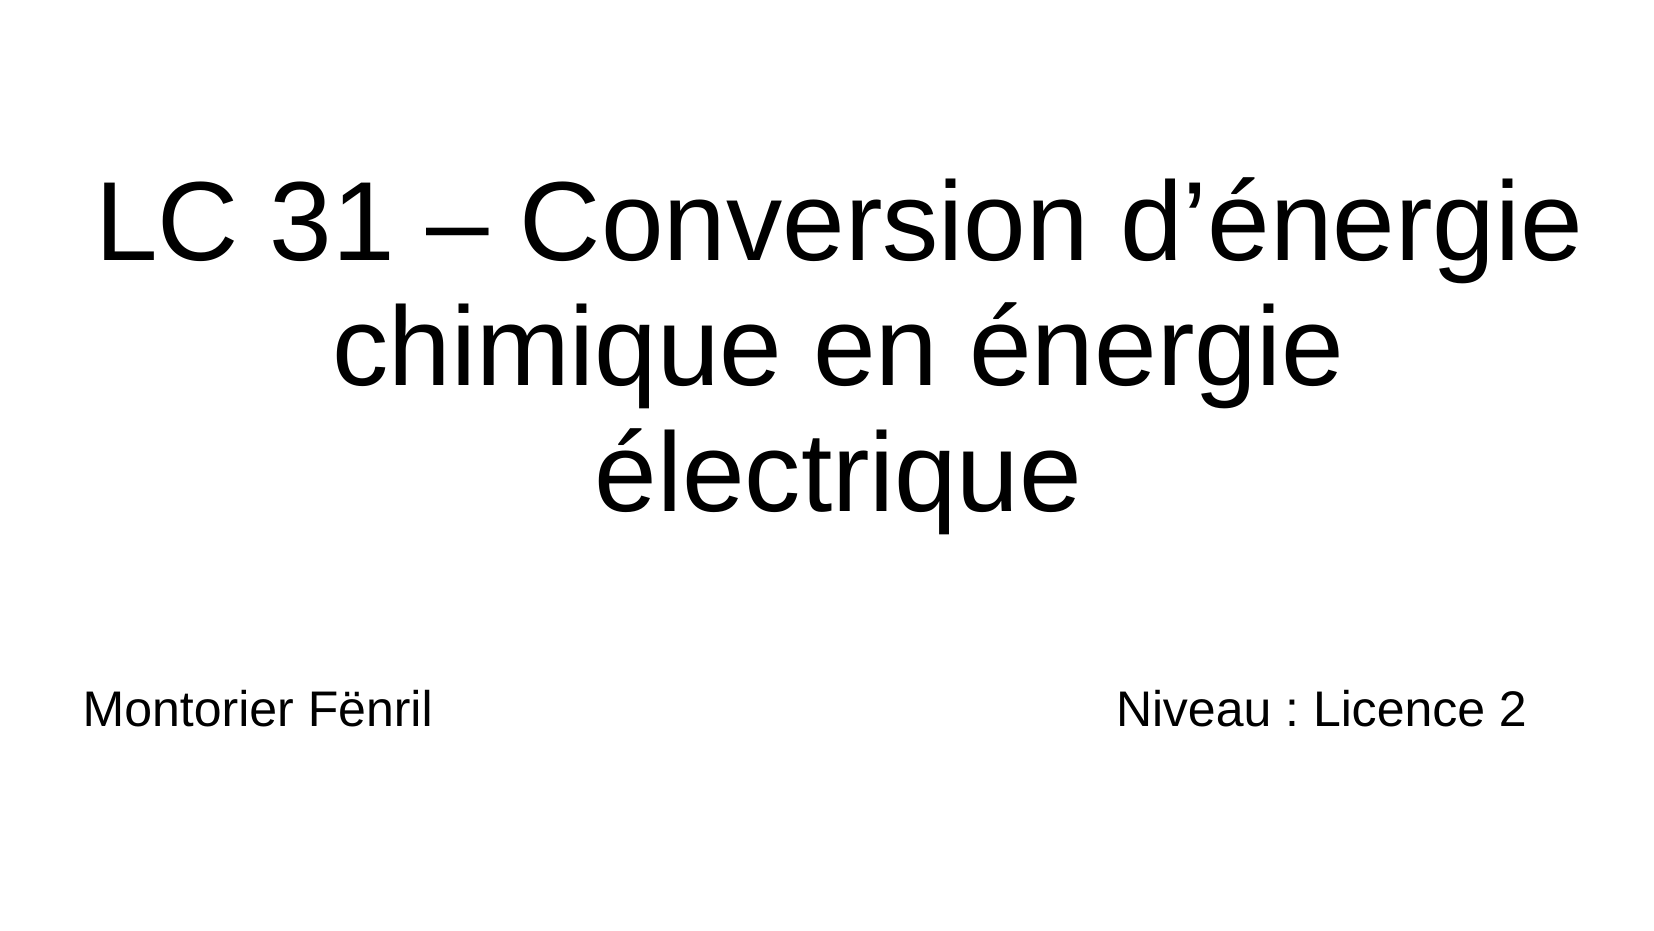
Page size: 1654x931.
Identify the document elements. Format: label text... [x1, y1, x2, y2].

title LC 31 – Conversion d’énergie chimique en énergie électrique [94, 136, 1583, 557]
subtitle Montorier Fënril Niveau : Licence 2 [82, 661, 1571, 758]
